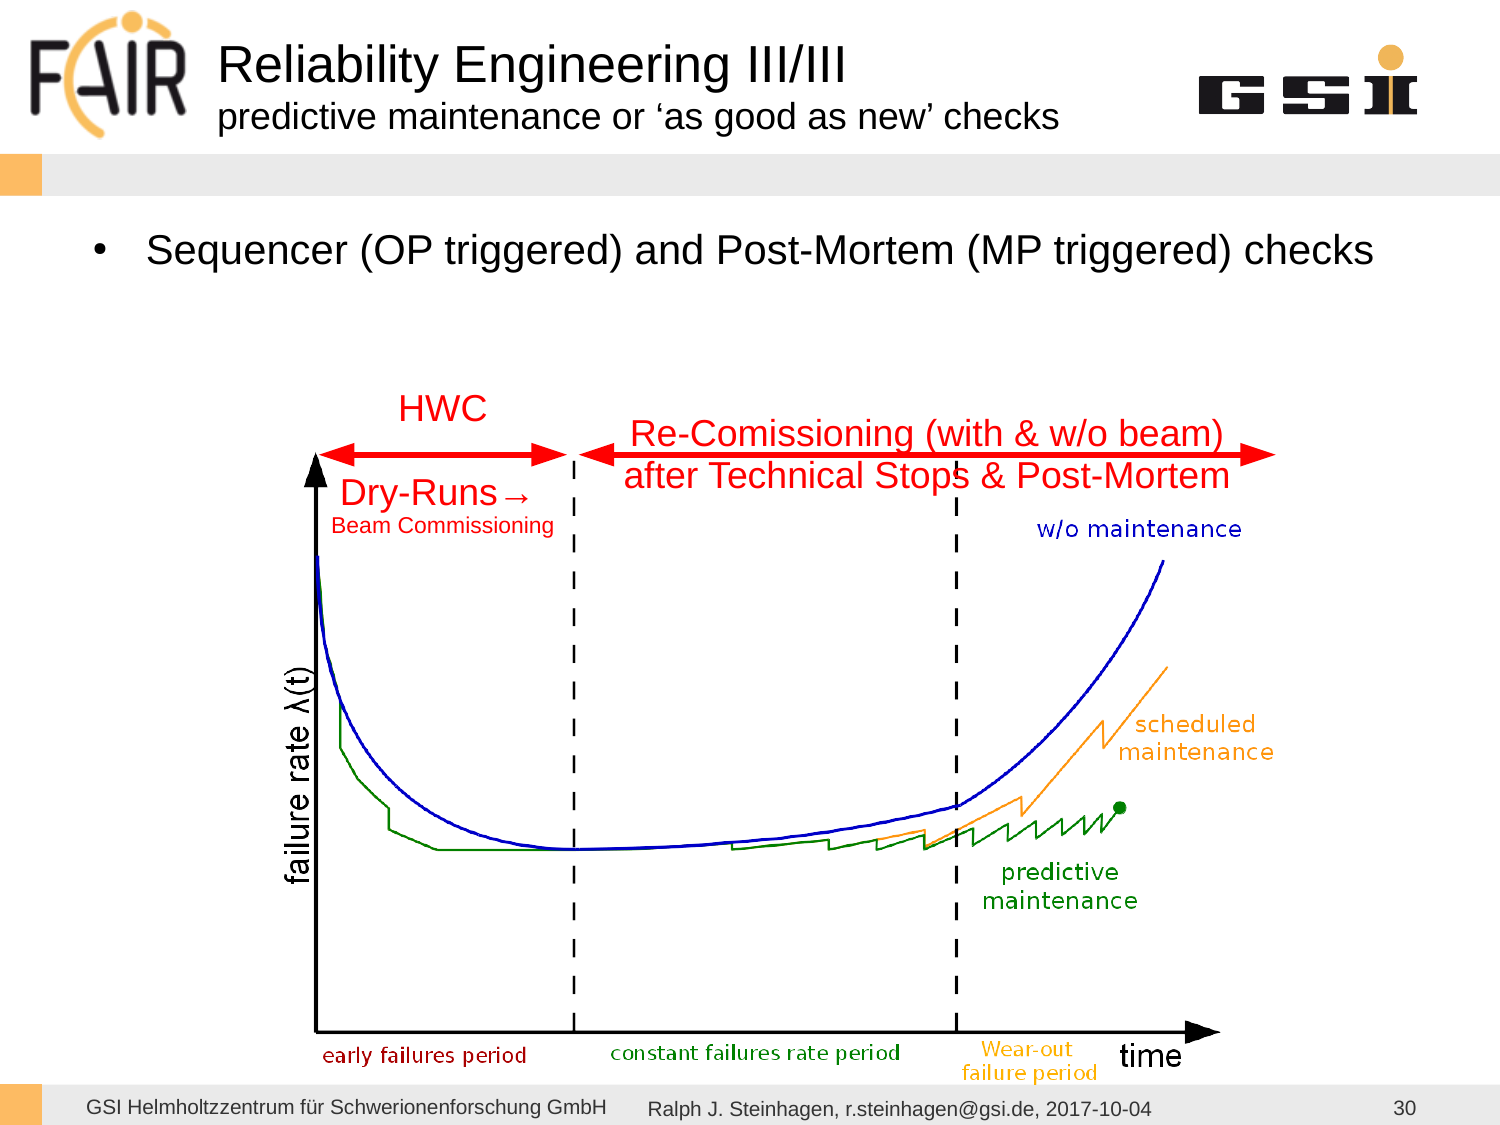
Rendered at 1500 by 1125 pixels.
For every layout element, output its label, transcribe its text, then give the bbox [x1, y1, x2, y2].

title Reliability Engineering III/III predictive maintenance or ‘as good as new’ checks [217, 20, 1180, 147]
picture [224, 366, 1276, 1109]
list Sequencer (OP triggered) and Post-Mortem (MP triggered) checks [75, 226, 1425, 1050]
picture [1197, 42, 1419, 117]
picture [30, 9, 187, 141]
picture [898, 428, 908, 444]
